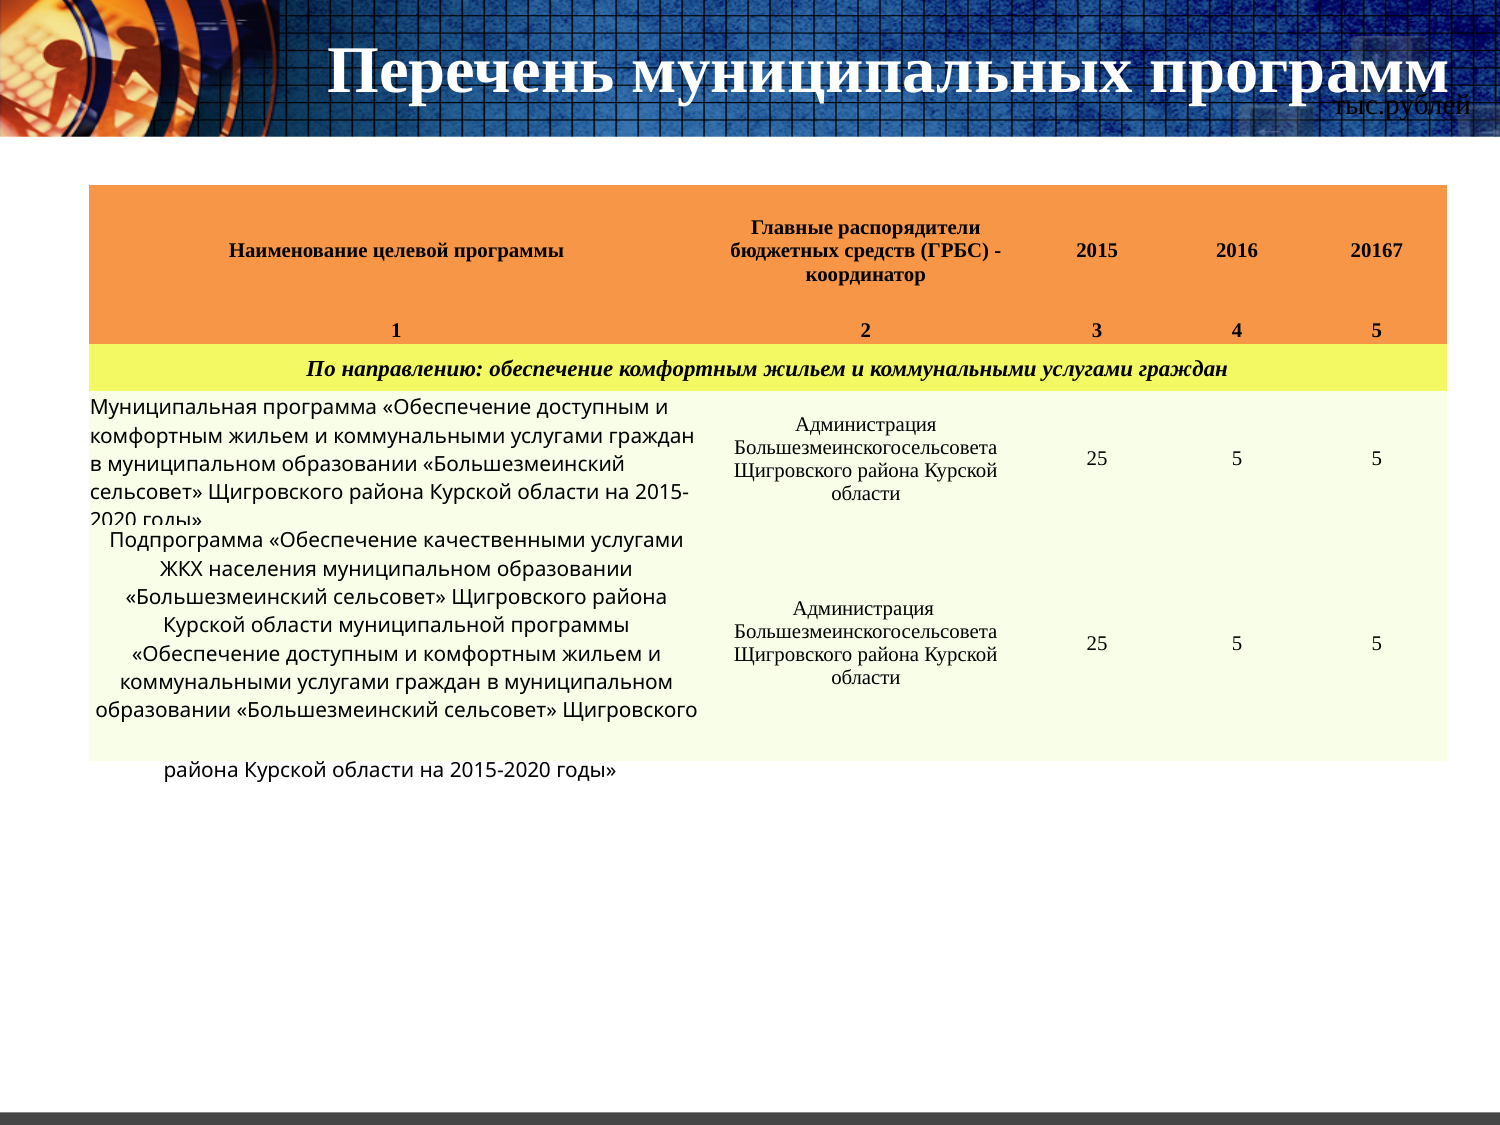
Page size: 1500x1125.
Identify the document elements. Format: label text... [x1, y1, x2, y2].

table_cell Муниципальная программа «Обеспечение доступным и комфортным жильем и коммунальными услугами граждан в муниципальном образовании «Большезмеинский сельсовет» Щигровского района Курской области на 2015-2020 годы» [89, 391, 704, 525]
table_cell Подпрограмма «Обеспечение качественными услугами ЖКХ населения муниципальном образовании «Большезмеинский сельсовет» Щигровского района Курской области муниципальной программы «Обеспечение доступным и комфортным жильем и коммунальными услугами граждан в муниципальном образовании «Большезмеинский сельсовет» Щигровского района Курской области на 2015-2020 годы» [89, 525, 704, 761]
picture [0, 0, 1500, 138]
table_cell 4 [1167, 316, 1307, 344]
table_cell Администрация Большезмеинскогосельсовета Щигровского района Курской области [704, 391, 1027, 525]
table_cell 5 [1307, 525, 1447, 761]
table_header Наименование целевой программы [89, 185, 704, 316]
table_cell По направлению: обеспечение комфортным жильем и коммунальными услугами граждан [89, 344, 1447, 391]
table_header 2015 [1027, 185, 1167, 316]
table_cell 1 [89, 316, 704, 344]
table_cell 3 [1027, 316, 1167, 344]
table_cell 5 [1307, 316, 1447, 344]
table_cell Администрация Большезмеинскогосельсовета Щигровского района Курской области [704, 525, 1027, 761]
table_cell 25 [1027, 391, 1167, 525]
table_cell 5 [1167, 525, 1307, 761]
table_cell 25 [1027, 525, 1167, 761]
title Перечень муниципальных программ [312, 17, 1487, 111]
table_header 2016 [1167, 185, 1307, 316]
table_cell 5 [1307, 391, 1447, 525]
text_box тыс.рублей [1317, 78, 1487, 128]
table_header 20167 [1307, 185, 1447, 316]
table_cell 5 [1167, 391, 1307, 525]
table_cell 2 [704, 316, 1027, 344]
table_header Главные распорядители бюджетных средств (ГРБС) -координатор [704, 185, 1027, 316]
